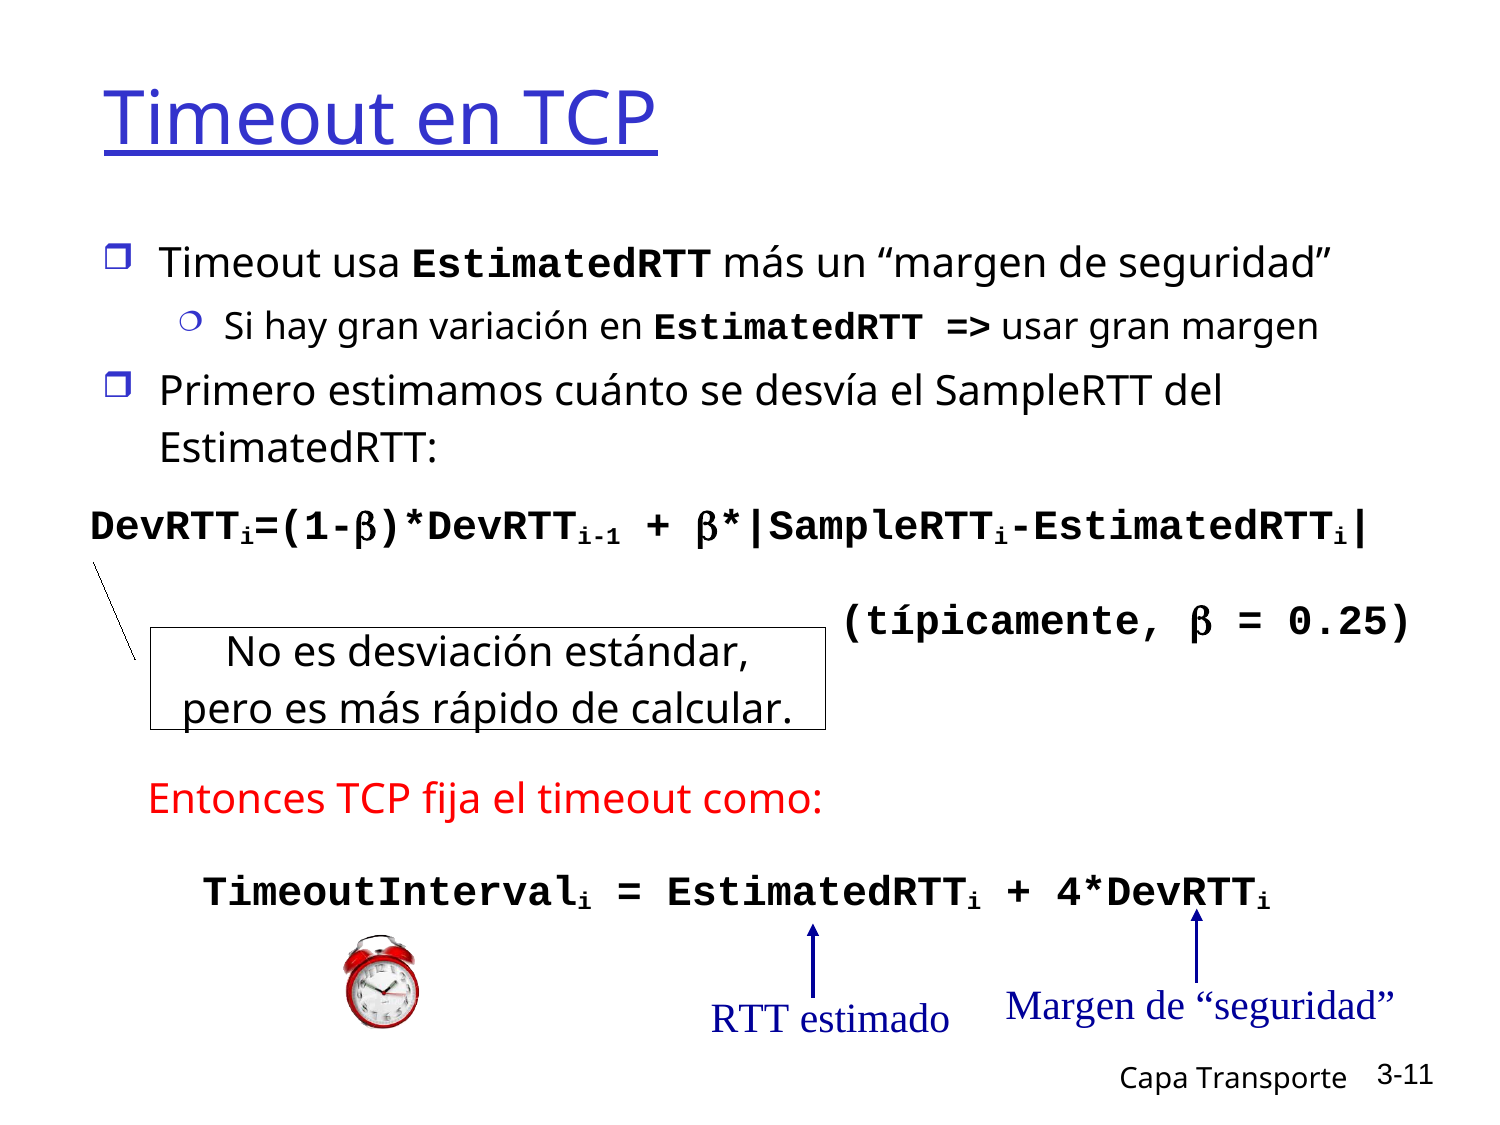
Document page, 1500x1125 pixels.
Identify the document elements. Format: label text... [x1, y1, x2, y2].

title Timeout en TCP [89, 21, 1365, 210]
text_box RTT estimado [695, 982, 966, 1049]
text_box Entonces TCP fija el timeout como: [132, 761, 839, 834]
text_box Margen de “seguridad” [990, 969, 1411, 1036]
text_box TimeoutIntervali = EstimatedRTTi + 4*DevRTTi [187, 862, 1286, 926]
text_box No es desviación estándar, pero es más rápido de calcular. [150, 627, 825, 730]
list Timeout usa EstimatedRTT más un “margen de seguridad” Si hay gran variación en EstimatedRTT => usar gran margen Primero estimamos cuánto se desvía el SampleRTT del EstimatedRTT: [87, 224, 1426, 497]
text_box DevRTTi=(1-)*DevRTTi-1 + *|SampleRTTi-EstimatedRTTi| (típicamente,  = 0.25) [74, 497, 1463, 655]
picture [334, 931, 423, 1029]
